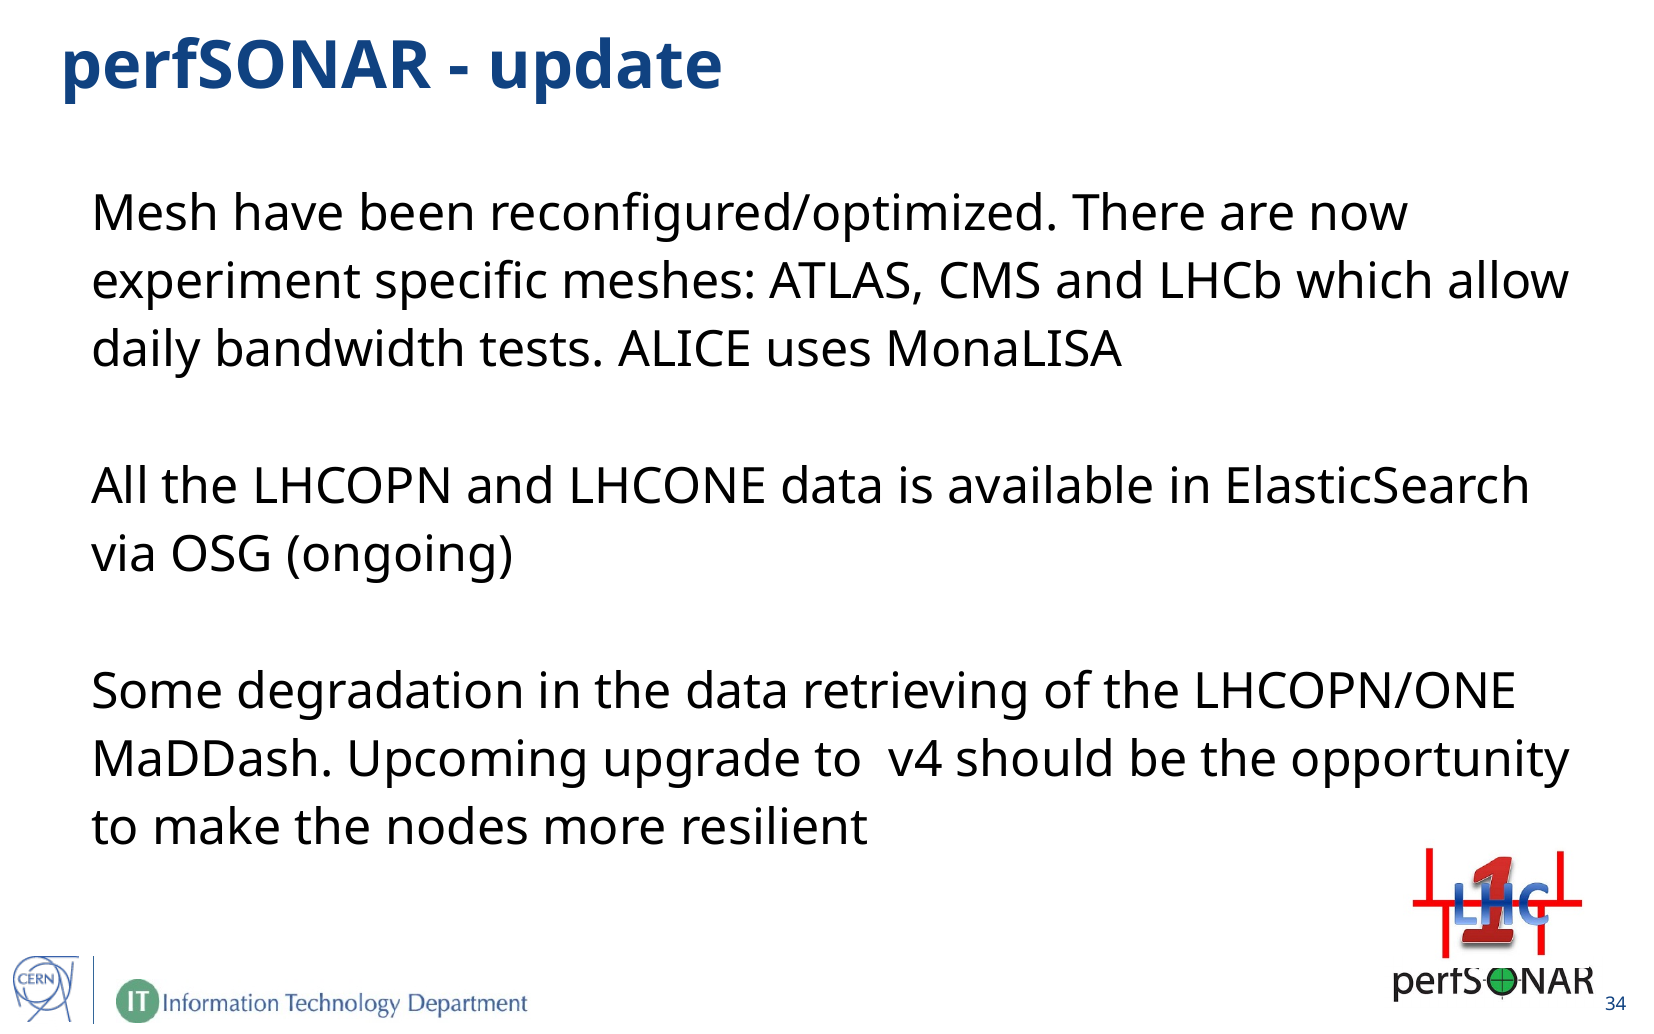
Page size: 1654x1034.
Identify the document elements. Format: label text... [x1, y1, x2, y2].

title perfSONAR - update [60, 0, 1528, 138]
text_box Mesh have been reconfigured/optimized. There are now experiment specific meshes: ATLAS, CMS and LHCb which allow daily bandwidth tests. ALICE uses MonaLISA All the LHCOPN and LHCONE data is available in ElasticSearch via OSG (ongoing) Some degradation in the data retrieving of the LHCOPN/ONE MaDDash. Upcoming upgrade to v4 should be the opportunity to make the nodes more resilient [76, 169, 1601, 1034]
picture [13, 956, 76, 1032]
picture [1384, 839, 1603, 1008]
